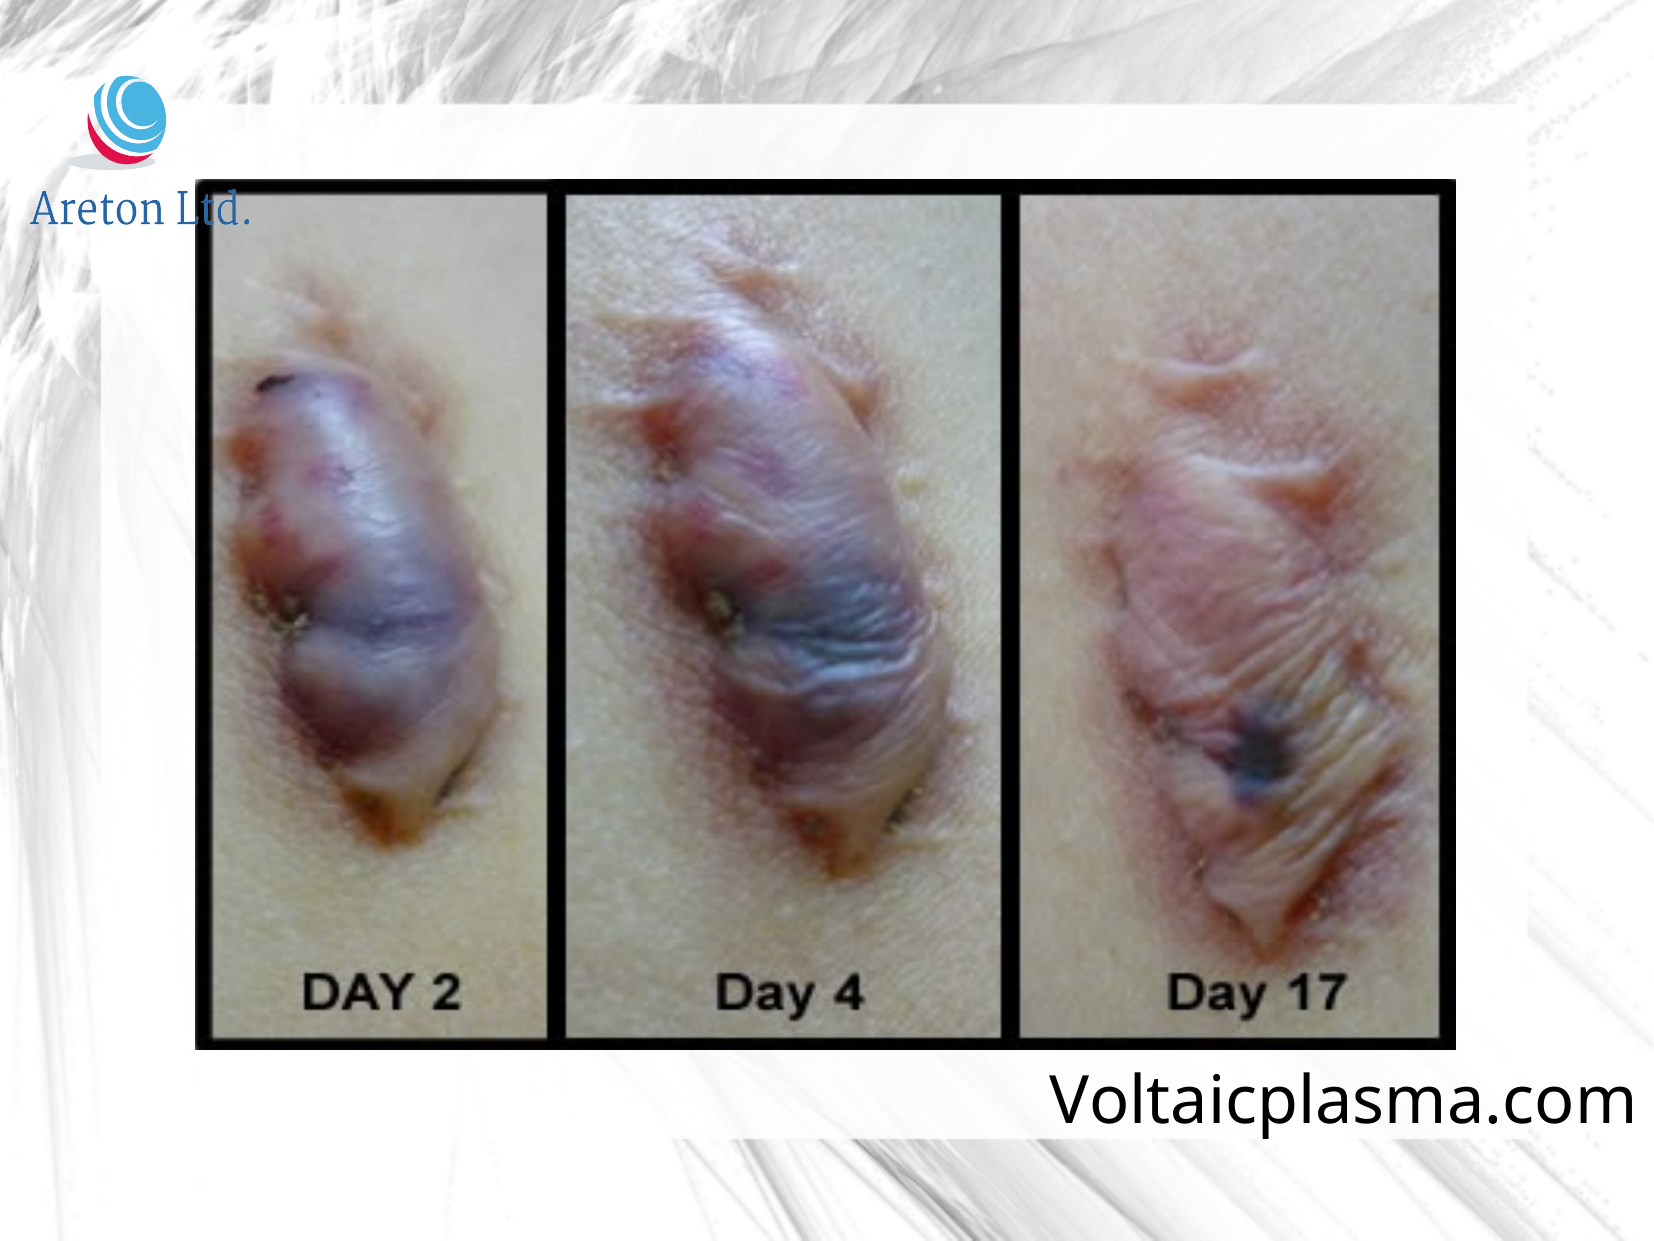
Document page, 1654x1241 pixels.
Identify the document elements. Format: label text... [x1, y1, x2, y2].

text_box Voltaicplasma.com [617, 784, 1654, 1241]
picture [0, 0, 1654, 1241]
